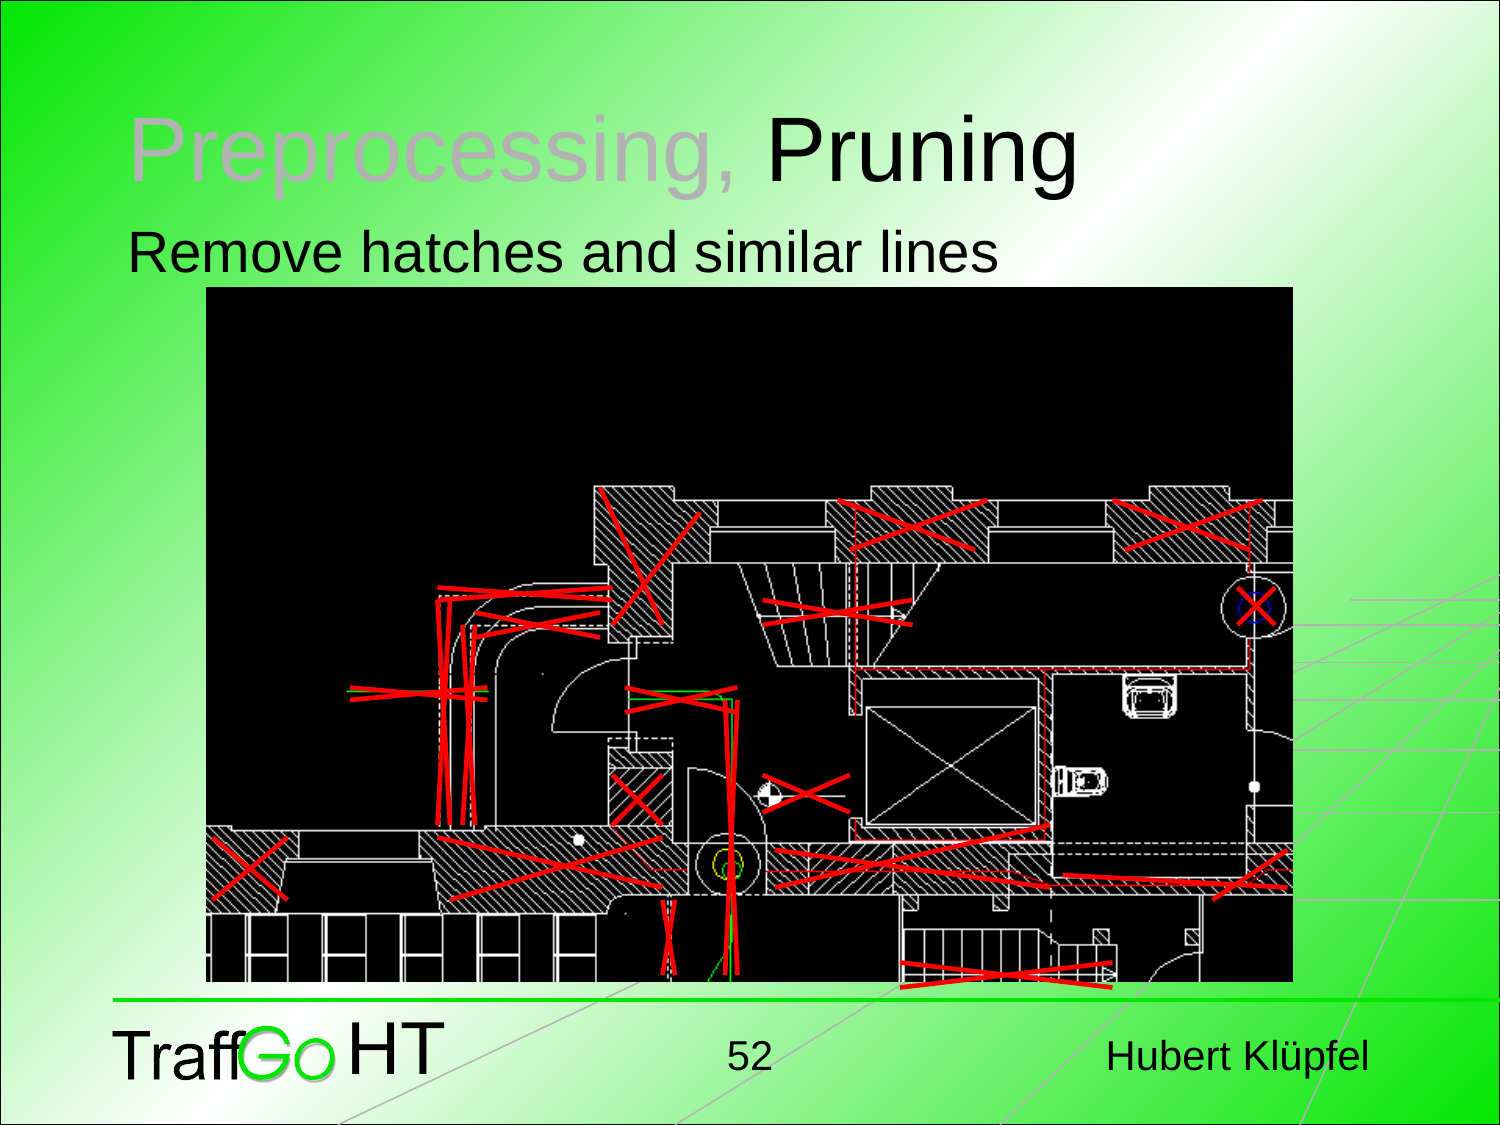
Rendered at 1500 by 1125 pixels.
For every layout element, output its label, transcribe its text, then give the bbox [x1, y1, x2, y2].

list Remove hatches and similar lines [112, 213, 1388, 301]
picture [976, 978, 1037, 982]
picture [206, 287, 1293, 982]
title Preprocessing, Pruning [112, 87, 1388, 213]
picture [112, 1024, 338, 1085]
